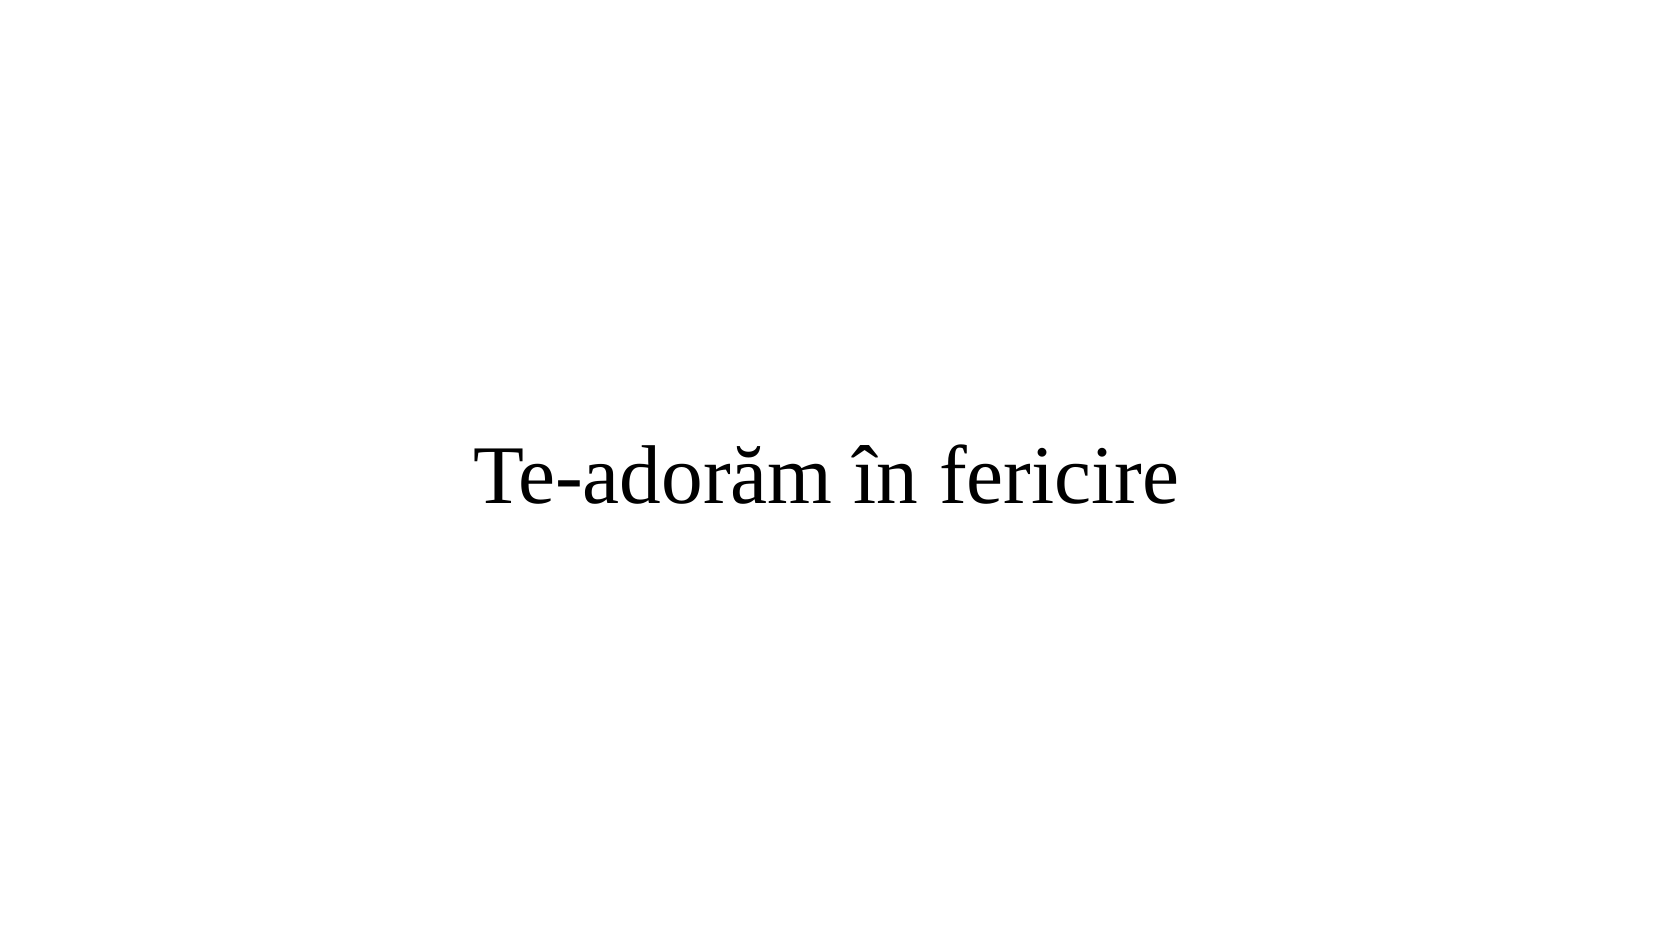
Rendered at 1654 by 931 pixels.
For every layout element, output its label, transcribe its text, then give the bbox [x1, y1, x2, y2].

title Te-adorăm în fericire [165, 420, 1489, 521]
